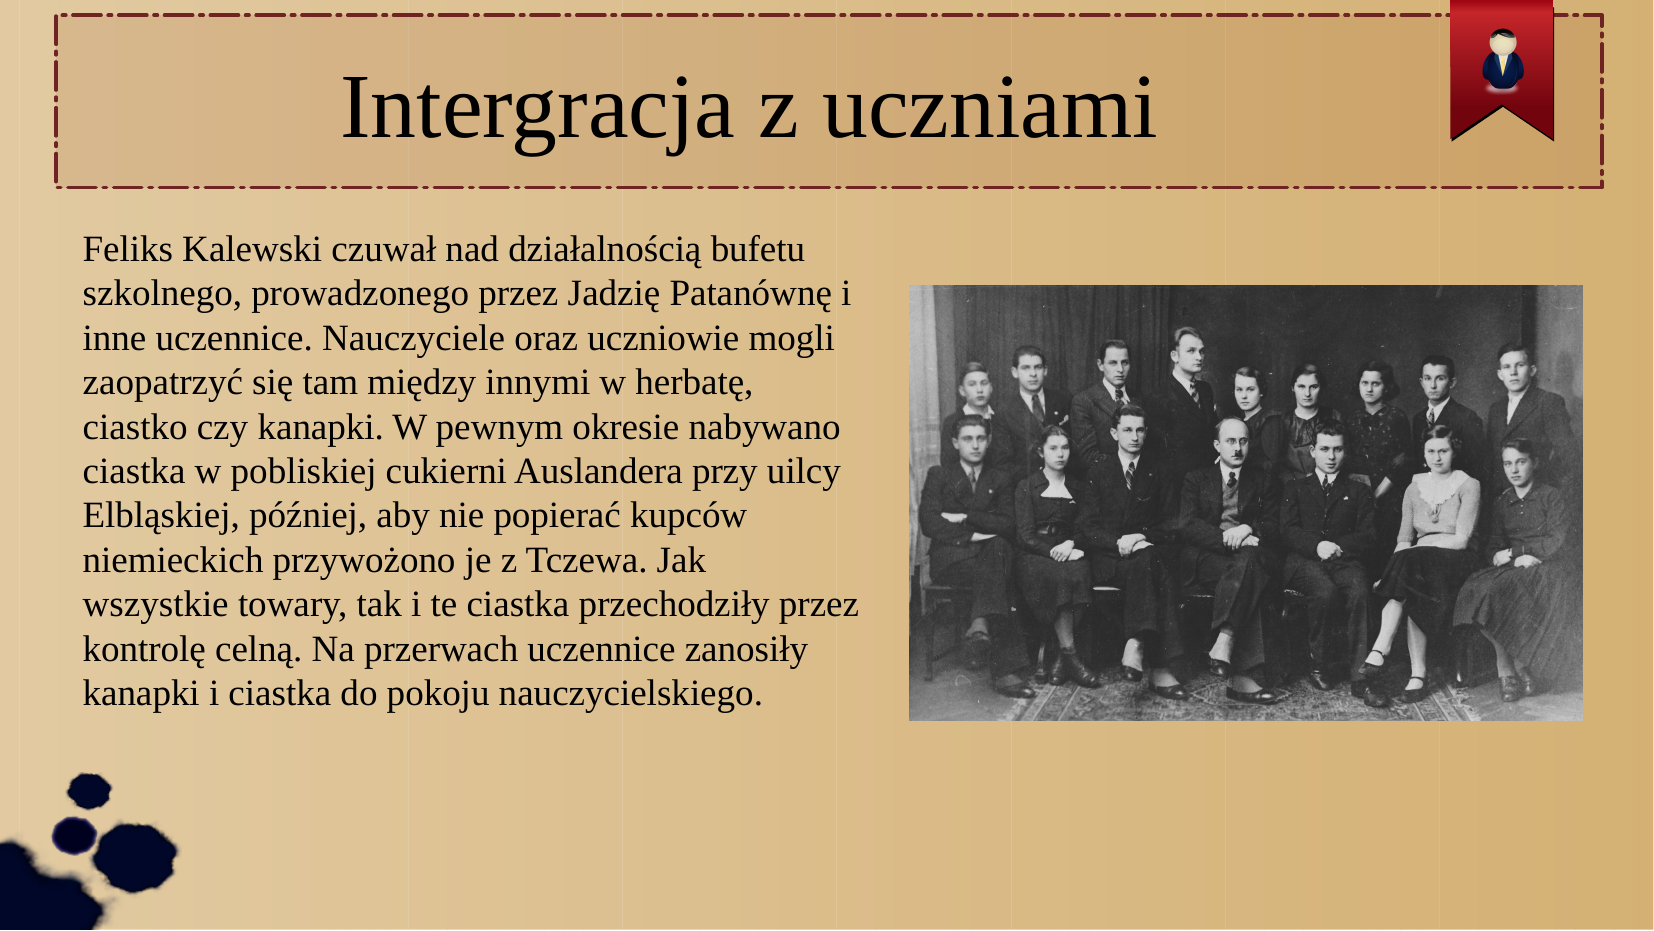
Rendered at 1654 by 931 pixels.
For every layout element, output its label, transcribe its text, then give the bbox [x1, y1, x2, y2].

picture [1476, 23, 1531, 95]
list Feliks Kalewski czuwał nad działalnością bufetu szkolnego, prowadzonego przez Jadzię Patanównę i inne uczennice. Nauczyciele oraz uczniowie mogli zaopatrzyć się tam między innymi w herbatę, ciastko czy kanapki. W pewnym okresie nabywano ciastka w pobliskiej cukierni Auslandera przy uilcy Elbląskiej, później, aby nie popierać kupców niemieckich przywożono je z Tczewa. Jak wszystkie towary, tak i te ciastka przechodziły przez kontrolę celną. Na przerwach uczennice zanosiły kanapki i ciastka do pokoju nauczycielskiego. [82, 224, 863, 764]
title Intergracja z uczniami [59, 11, 1441, 189]
picture [909, 285, 1583, 721]
